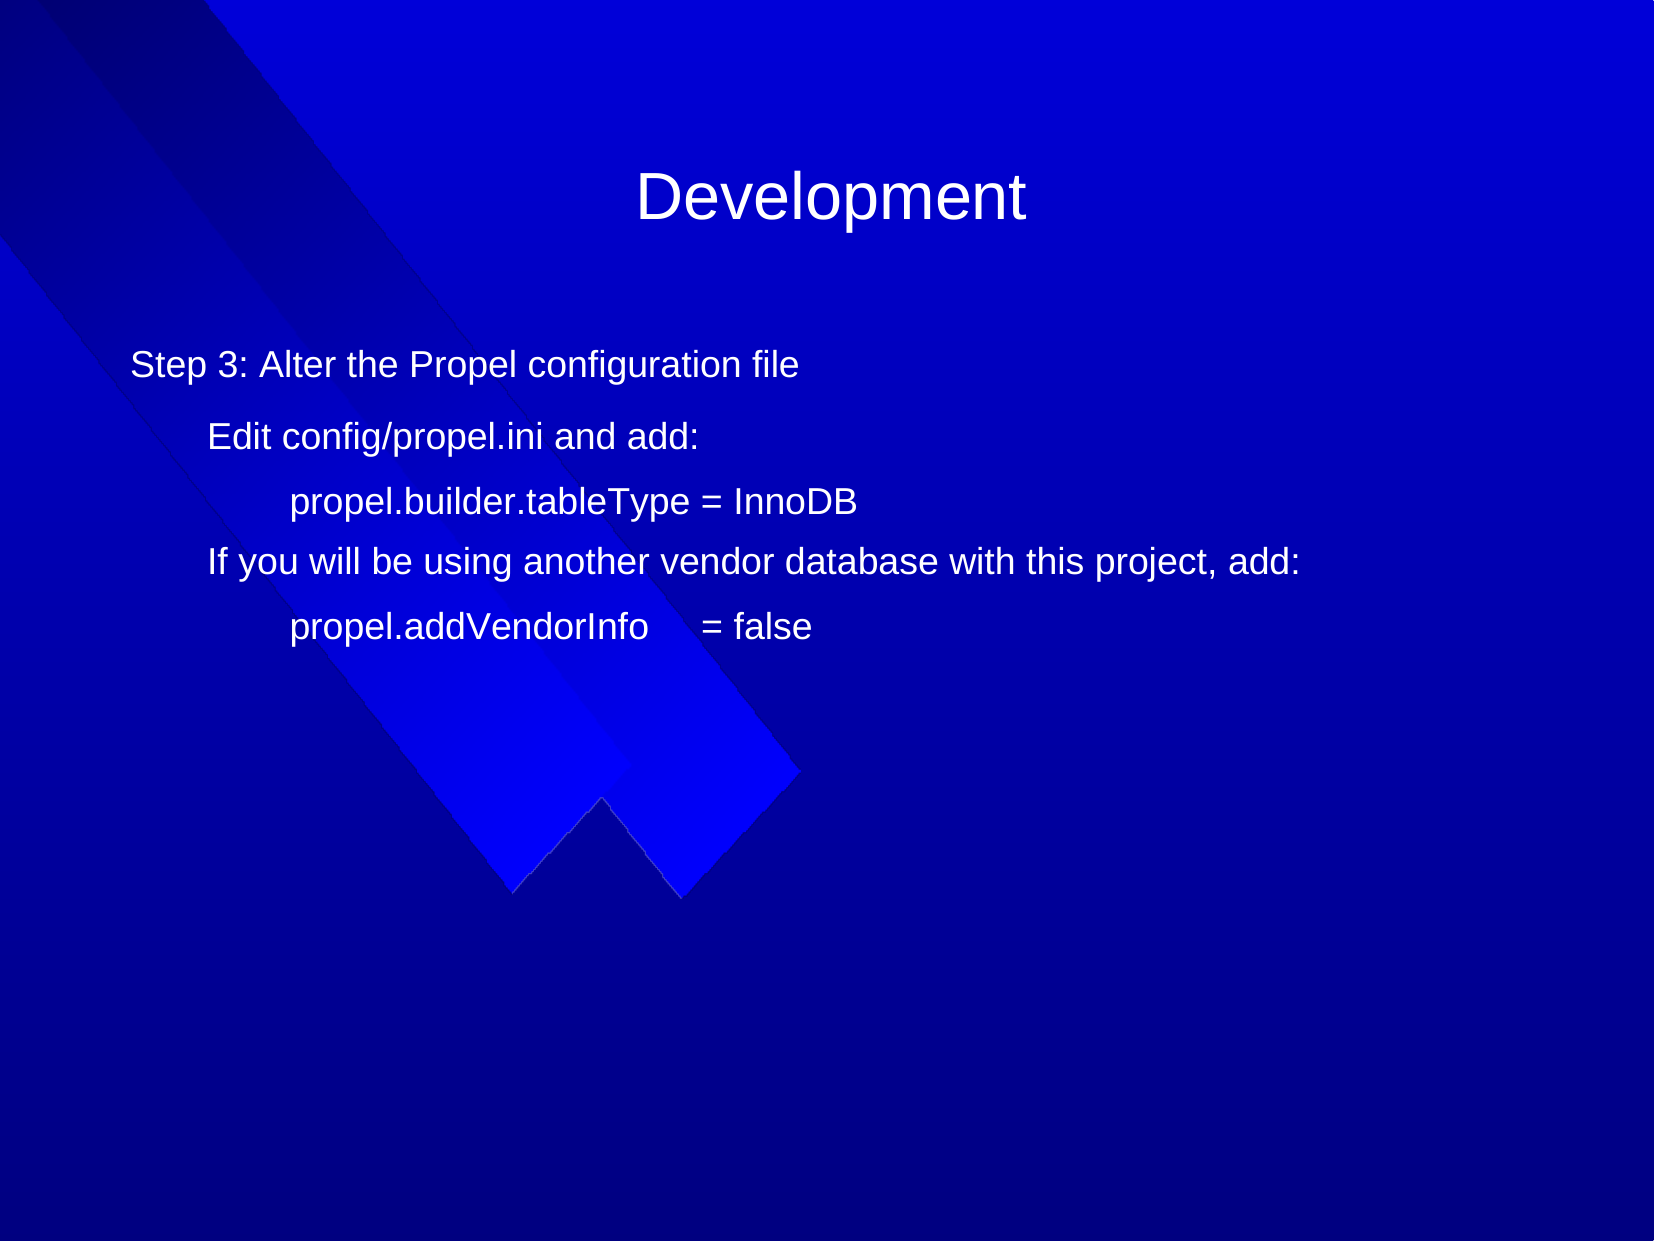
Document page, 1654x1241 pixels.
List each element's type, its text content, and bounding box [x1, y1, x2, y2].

list Step 3: Alter the Propel configuration file Edit config/propel.ini and add: propel.builder.tableType = InnoDB If you will be using another vendor database with this project, add: propel.addVendorInfo = false [112, 343, 1525, 1126]
title Development [125, 92, 1538, 301]
